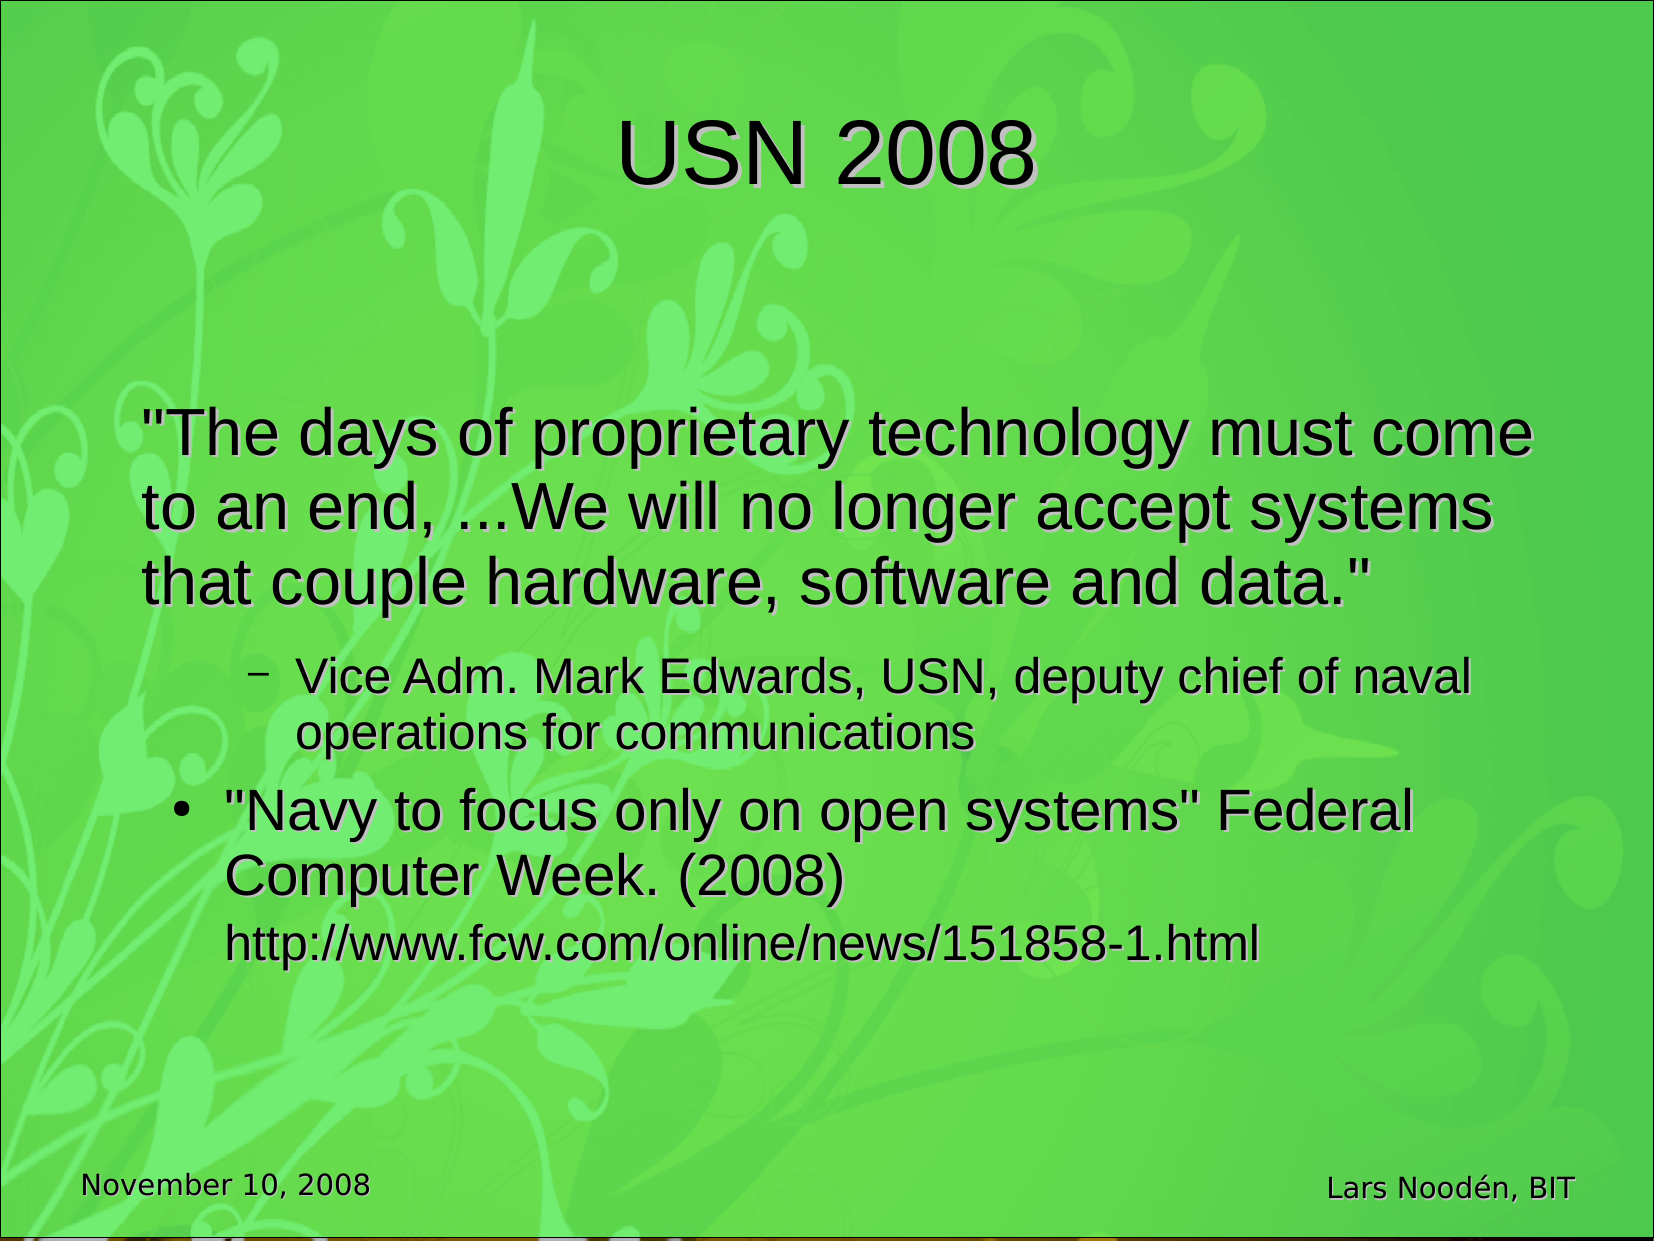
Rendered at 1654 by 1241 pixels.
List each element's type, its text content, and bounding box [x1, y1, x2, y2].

title USN 2008 [82, 56, 1571, 250]
list "The days of proprietary technology must come to an end, ...We will no longer accept systems that couple hardware, software and data." Vice Adm. Mark Edwards, USN, deputy chief of naval operations for communications "Navy to focus only on open systems" Federal Computer Week. (2008) http://www.fcw.com/online/news/151858-1.html [82, 290, 1571, 1094]
